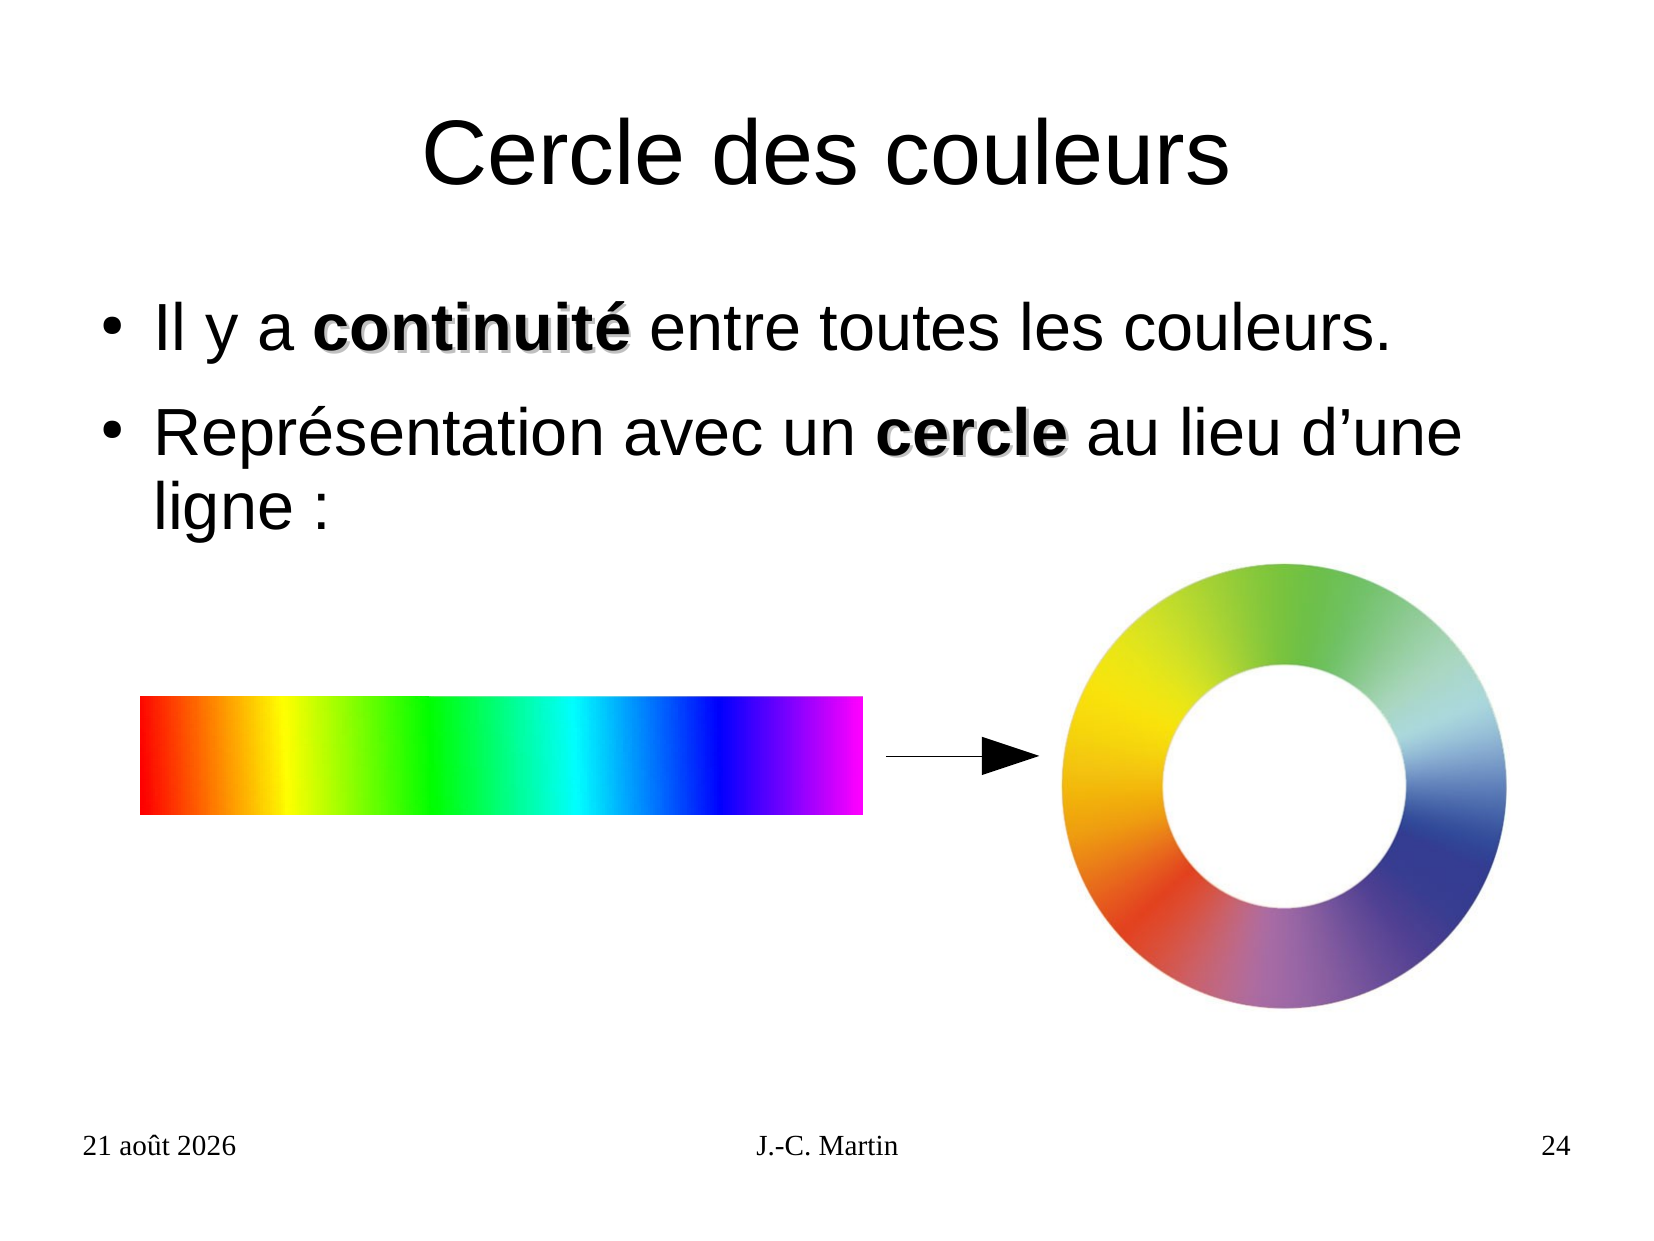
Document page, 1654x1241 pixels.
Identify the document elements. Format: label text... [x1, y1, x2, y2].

list Il y a continuité entre toutes les couleurs. Représentation avec un cercle au lieu d’une ligne : [82, 290, 1571, 1010]
picture [140, 696, 604, 815]
picture [624, 696, 863, 815]
picture [1029, 531, 1536, 1038]
title Cercle des couleurs [82, 49, 1571, 257]
